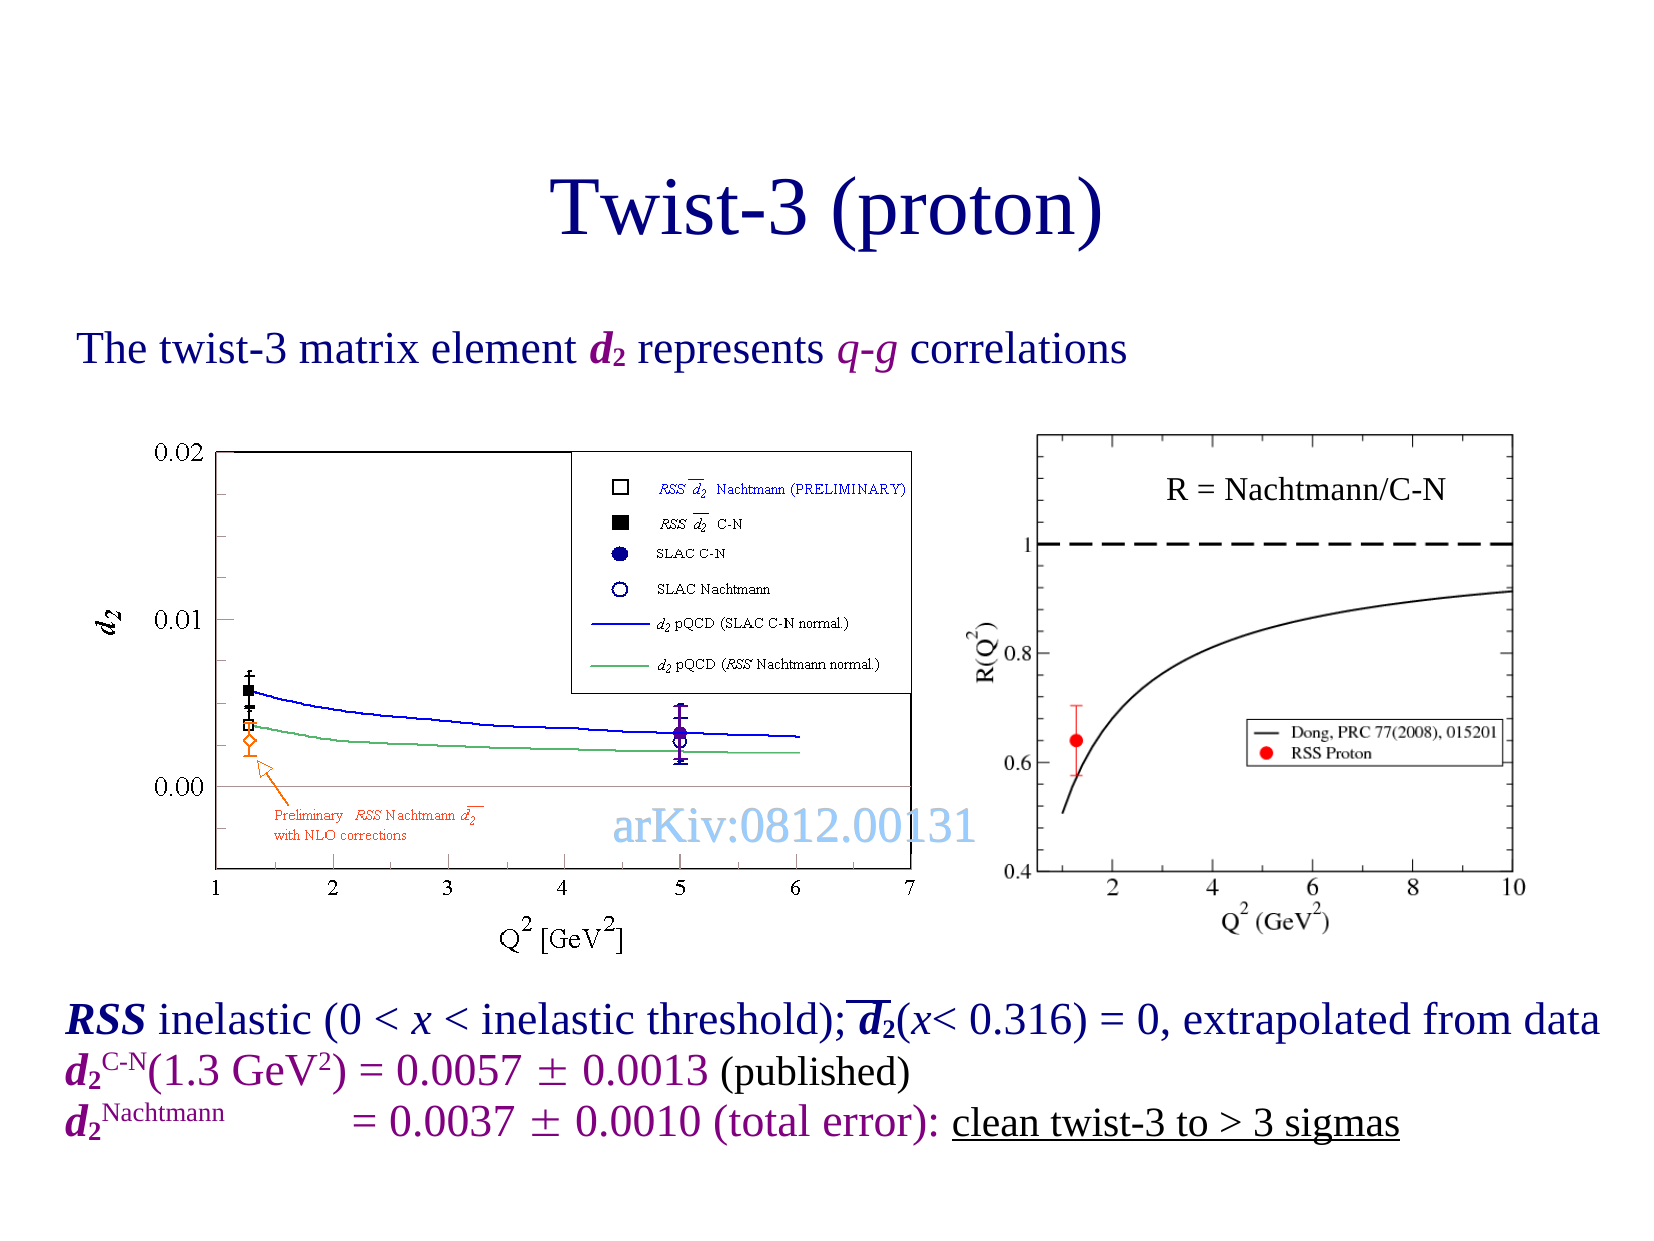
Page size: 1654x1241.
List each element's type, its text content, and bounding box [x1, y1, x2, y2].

picture [965, 433, 1527, 936]
text_box RSS inelastic (0 < x < inelastic threshold); d2(x< 0.316) = 0, extrapolated from data d2C-N(1.3 GeV2) = 0.0057  0.0013 (published) d2Nachtmann = 0.0037  0.0010 (total error): clean twist-3 to > 3 sigmas [65, 993, 1569, 1203]
list The twist-3 matrix element d2 represents q-g correlations [58, 322, 1284, 422]
picture [82, 405, 961, 971]
text_box R = Nachtmann/C-N [1165, 470, 1446, 508]
text_box arKiv:0812.00131 [612, 797, 972, 854]
title Twist-3 (proton) [121, 102, 1534, 311]
